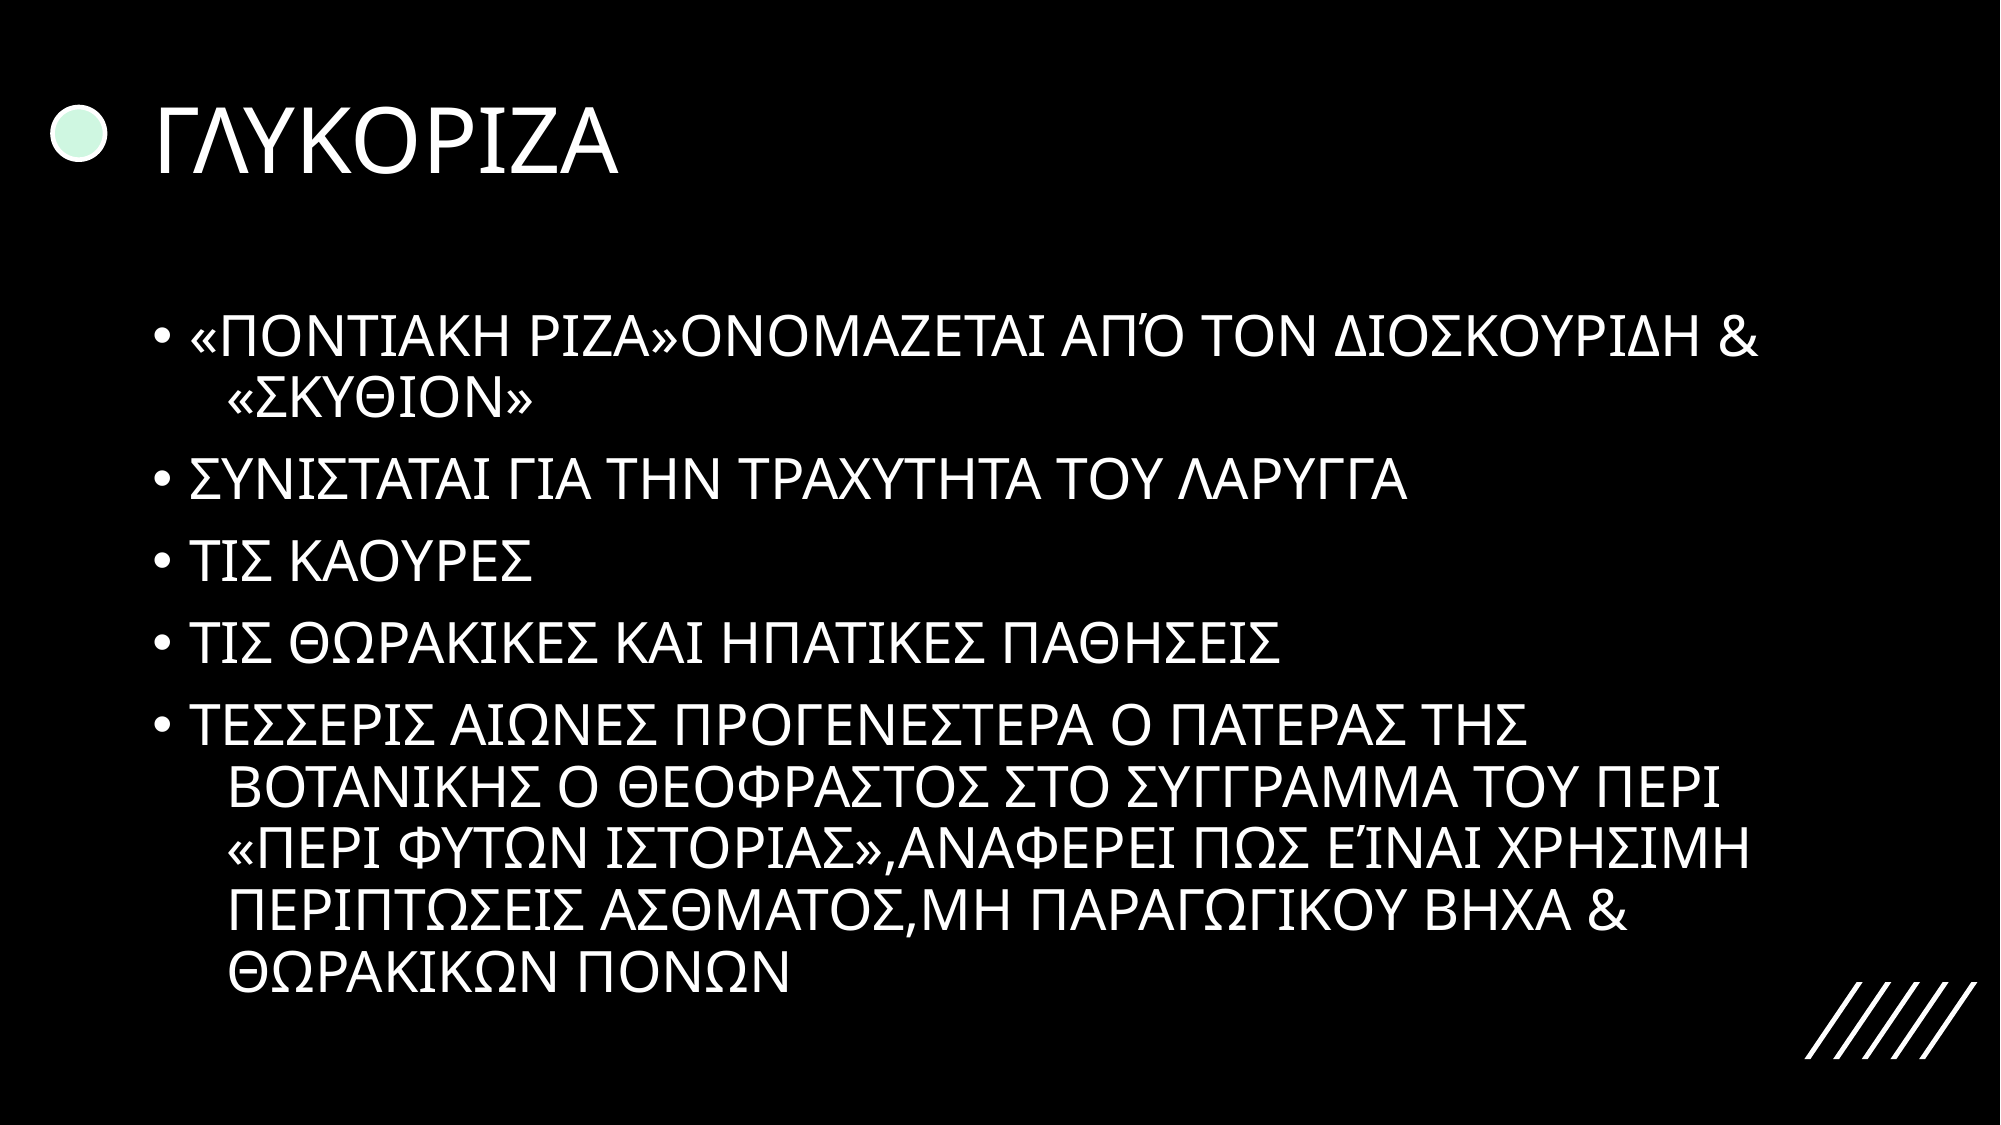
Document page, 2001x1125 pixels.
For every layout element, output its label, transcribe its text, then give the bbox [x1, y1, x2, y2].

title ΓΛΥΚΟΡΙΖΑ [137, 59, 702, 229]
list «ΠΟΝΤΙΑΚΗ ΡΙΖΑ»ΟΝΟΜΑΖΕΤΑΙ ΑΠΌ ΤΟΝ ΔΙΟΣΚΟΥΡΙΔΗ & «ΣΚΥΘΙΟΝ» ΣΥΝΙΣΤΑΤΑΙ ΓΙΑ ΤΗΝ ΤΡΑΧΥΤΗΤΑ ΤΟΥ ΛΑΡΥΓΓΑ ΤΙΣ ΚΑΟΥΡΕΣ ΤΙΣ ΘΩΡΑΚΙΚΕΣ ΚΑΙ ΗΠΑΤΙΚΕΣ ΠΑΘΗΣΕΙΣ ΤΕΣΣΕΡΙΣ ΑΙΩΝΕΣ ΠΡΟΓΕΝΕΣΤΕΡΑ Ο ΠΑΤΕΡΑΣ ΤΗΣ ΒΟΤΑΝΙΚΗΣ Ο ΘΕΟΦΡΑΣΤΟΣ ΣΤΟ ΣΥΓΓΡΑΜΜΑ ΤΟΥ ΠΕΡΙ «ΠΕΡΙ ΦΥΤΩΝ ΙΣΤΟΡΙΑΣ»,ΑΝΑΦΕΡΕΙ ΠΩΣ ΕΊΝΑΙ ΧΡΗΣΙΜΗ ΠΕΡΙΠΤΩΣΕΙΣ ΑΣΘΜΑΤΟΣ,ΜΗ ΠΑΡΑΓΩΓΙΚΟΥ ΒΗΧΑ & ΘΩΡΑΚΙΚΩΝ ΠΟΝΩΝ [137, 299, 1863, 1014]
